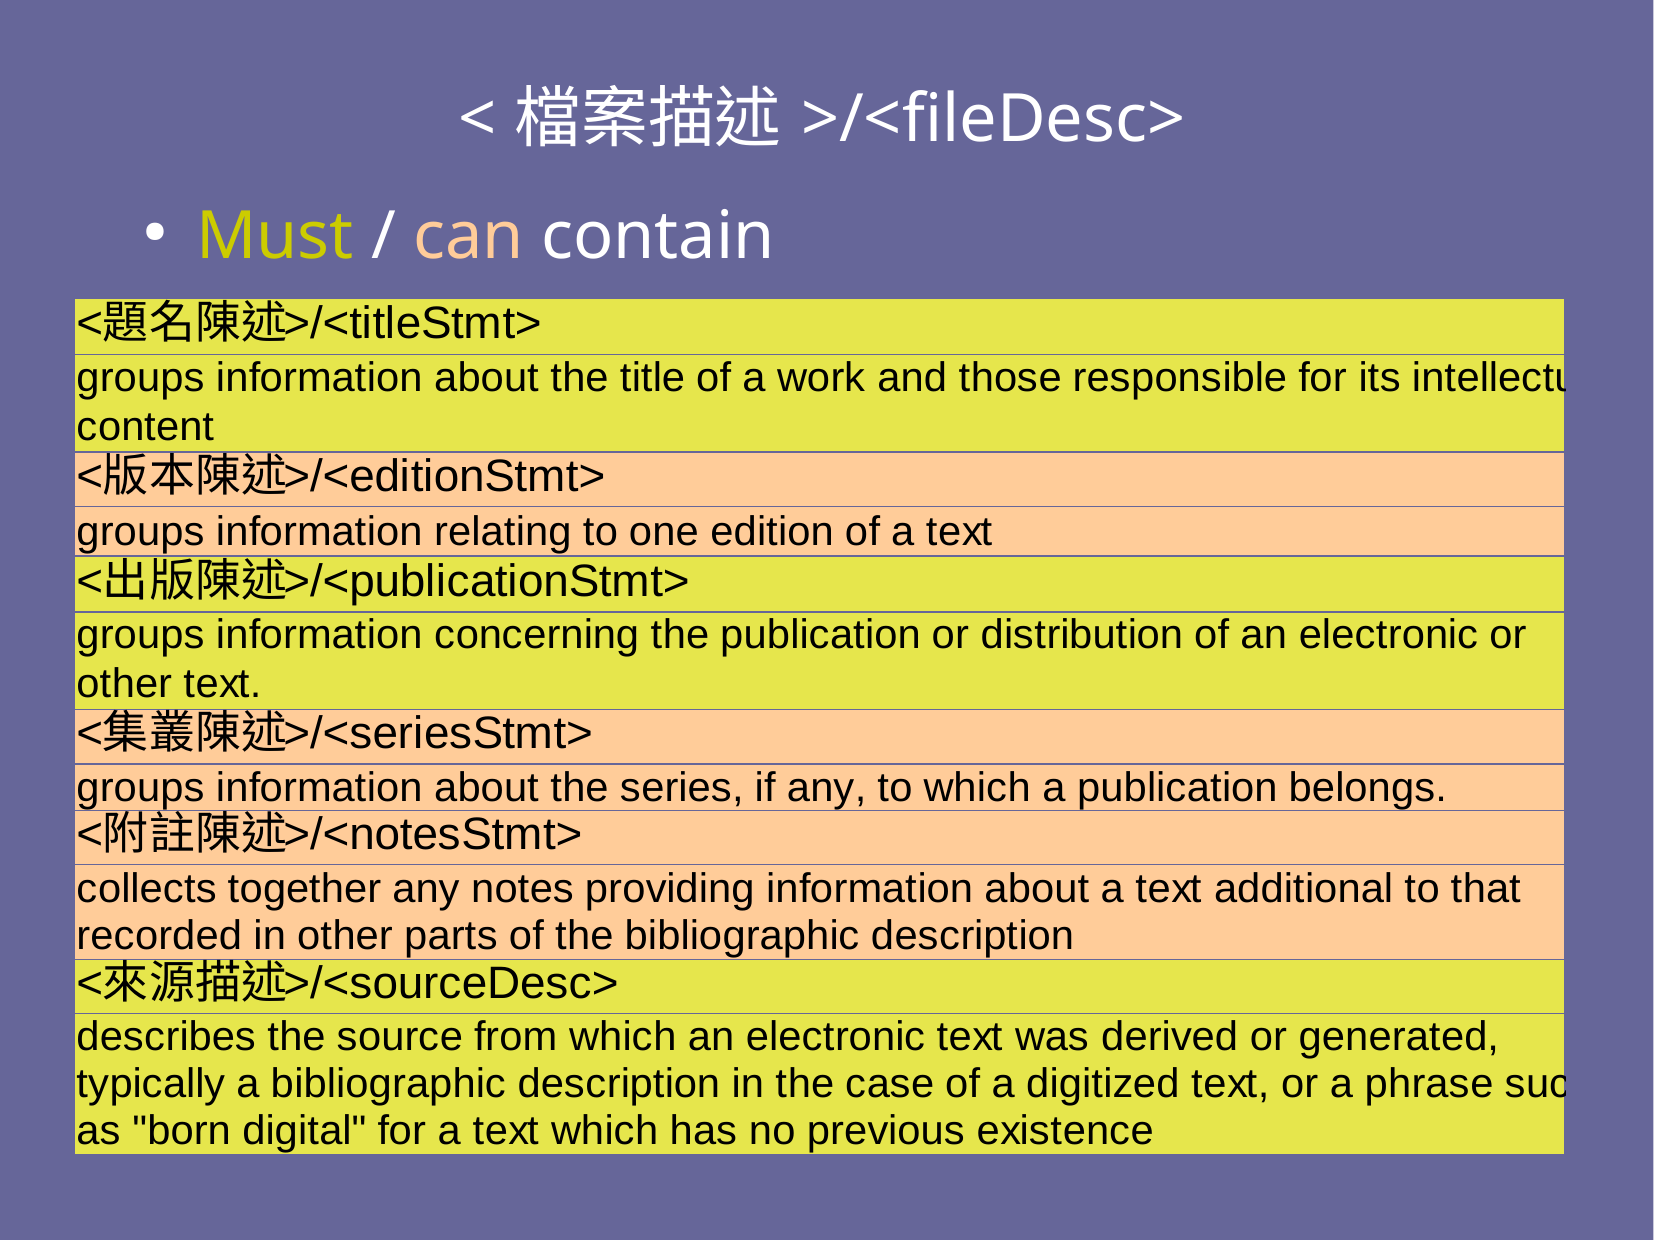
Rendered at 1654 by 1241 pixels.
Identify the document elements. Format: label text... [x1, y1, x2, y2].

chart [74, 299, 1566, 1196]
title <檔案描述>/<fileDesc> [112, 37, 1525, 188]
list Must / can contain [125, 187, 1538, 293]
